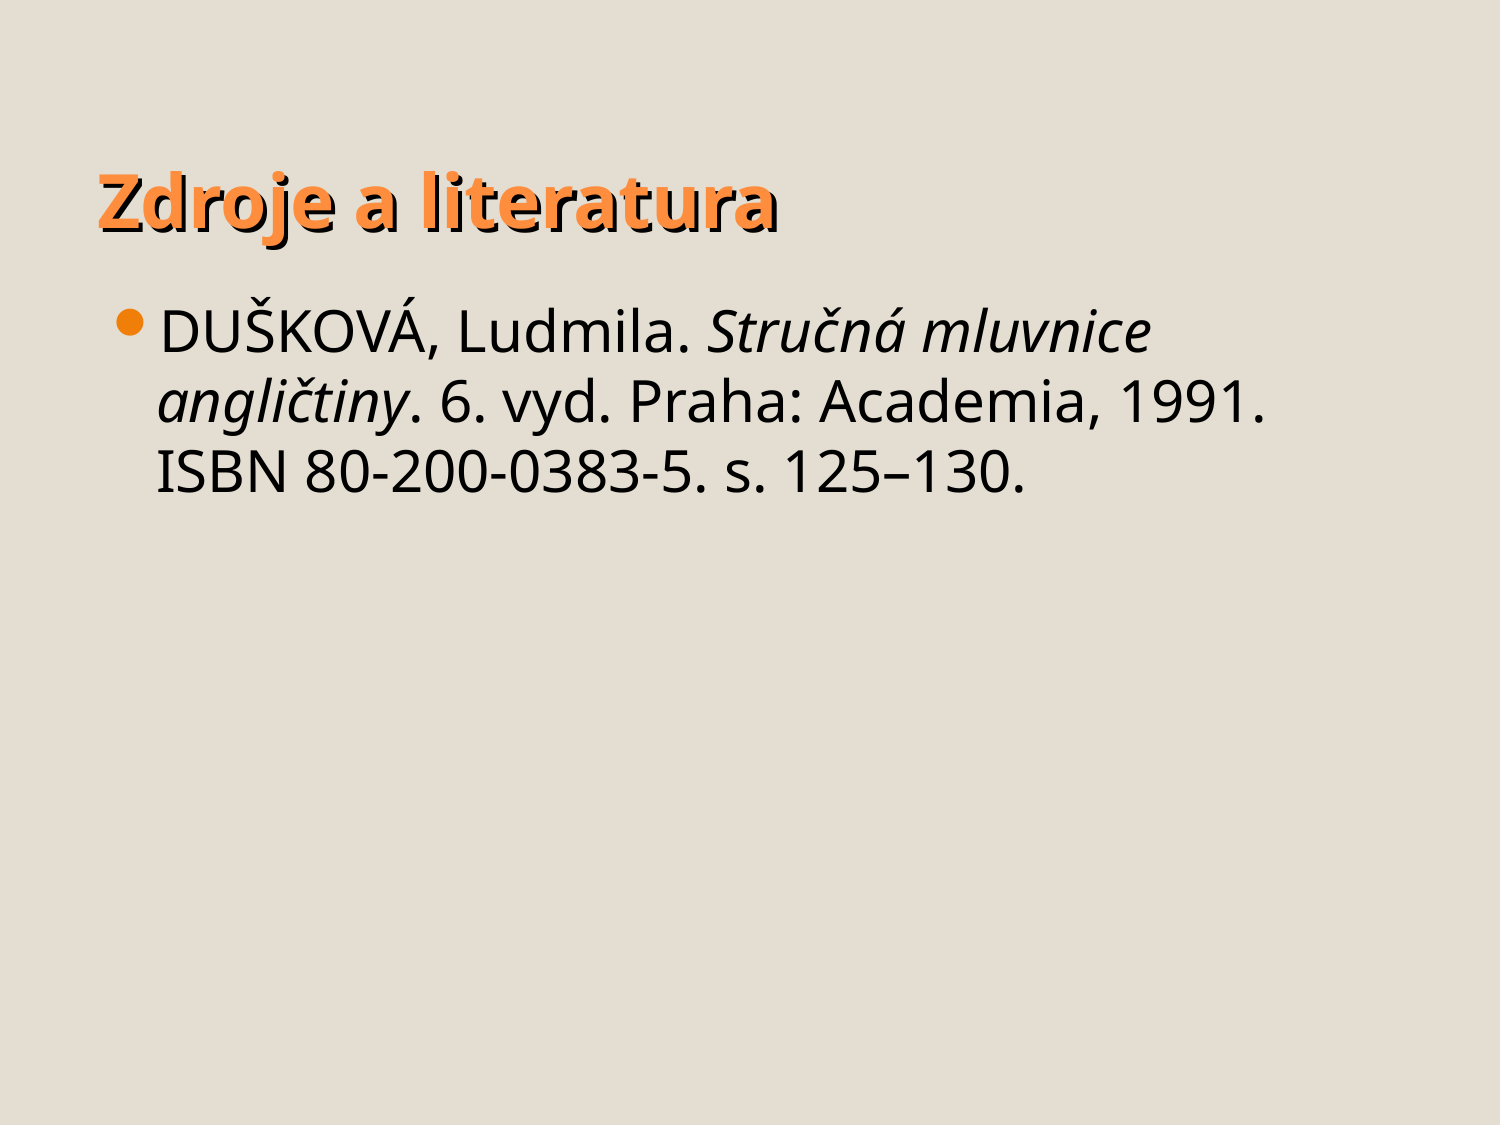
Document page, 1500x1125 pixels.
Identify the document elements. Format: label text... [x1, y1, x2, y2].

list DUŠKOVÁ, Ludmila. Stručná mluvnice angličtiny. 6. vyd. Praha: Academia, 1991. ISBN 80-200-0383-5. s. 125–130. [82, 278, 1426, 966]
title Zdroje a literatura [82, 78, 1426, 251]
